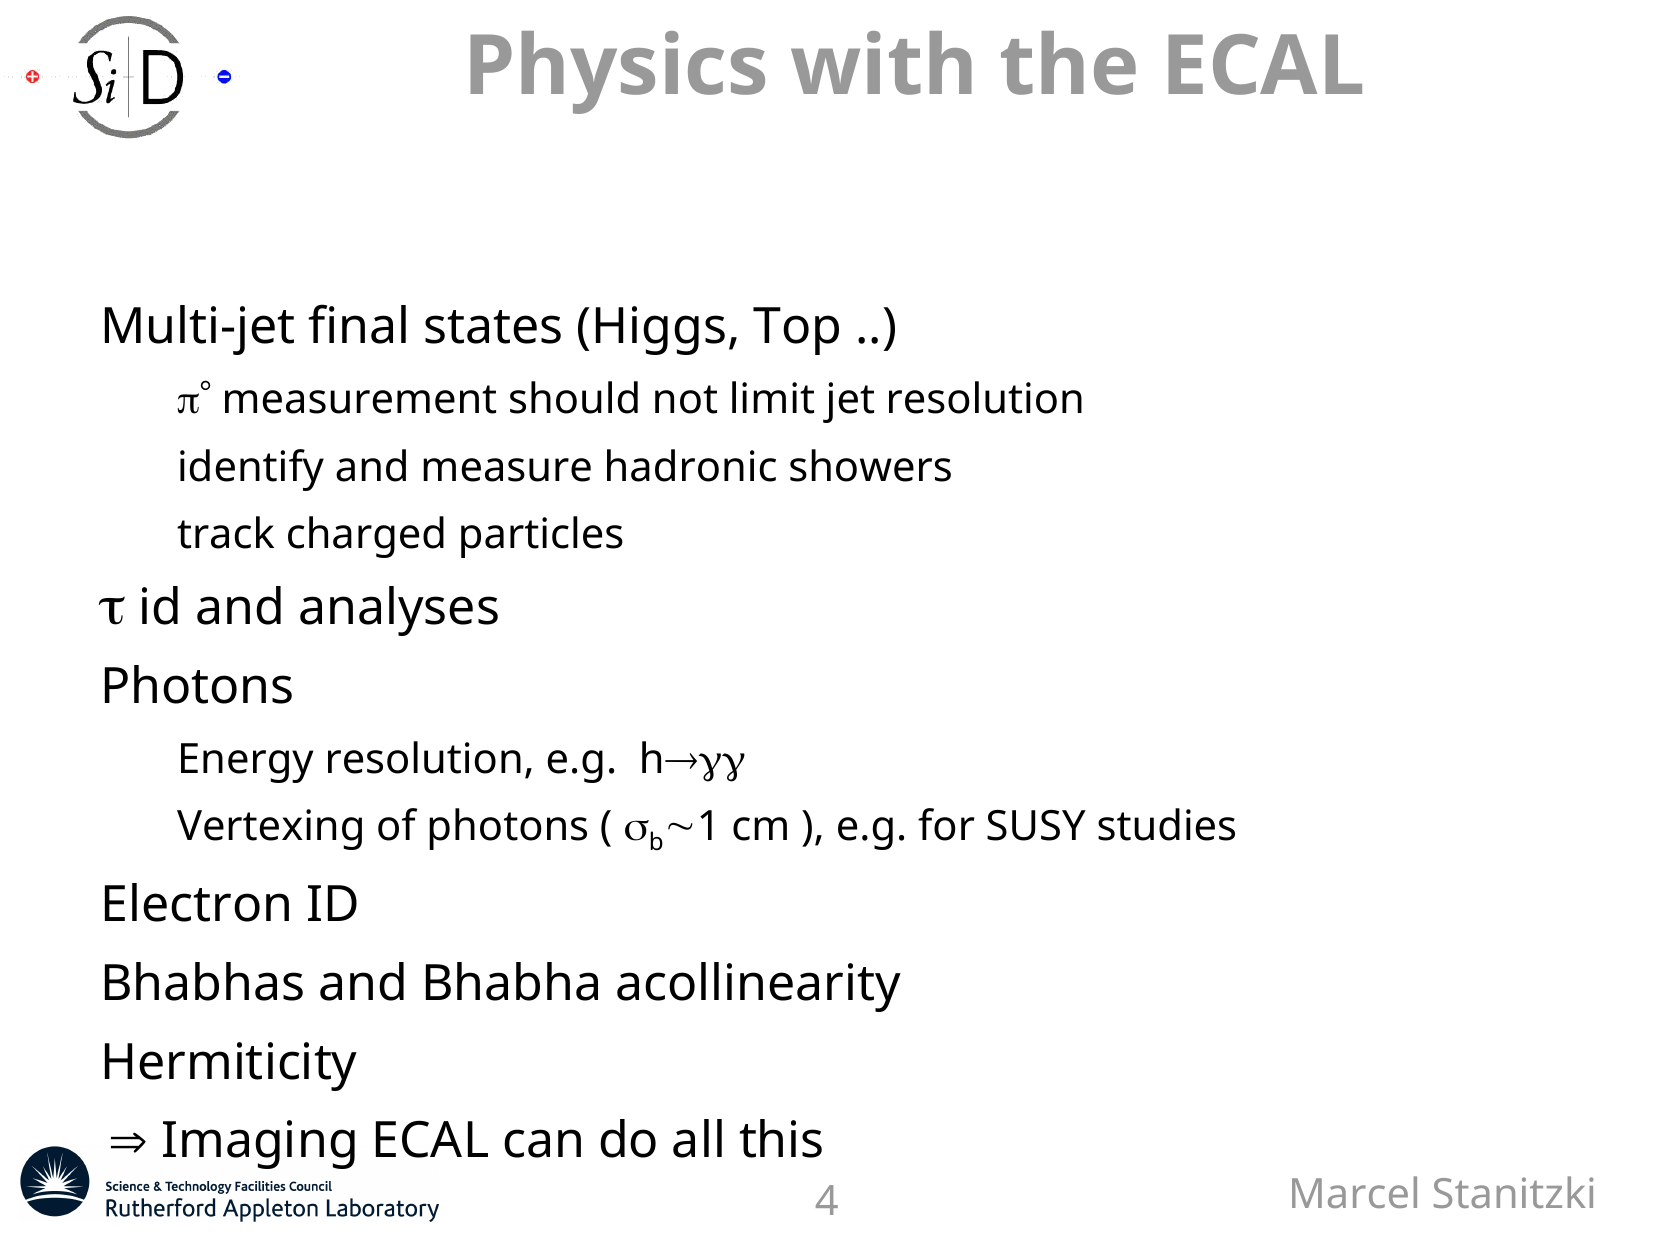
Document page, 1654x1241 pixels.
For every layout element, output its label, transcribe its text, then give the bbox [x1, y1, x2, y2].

picture [0, 0, 256, 154]
picture [232, 1145, 245, 1154]
picture [19, 1145, 439, 1222]
list Multi-jet final states (Higgs, Top ..)  measurement should not limit jet resolution identify and measure hadronic showers track charged particles  id and analyses Photons Energy resolution, e.g. h Vertexing of photons ( b1 cm ), e.g. for SUSY studies Electron ID Bhabhas and Bhabha acollinearity Hermiticity  Imaging ECAL can do all this [82, 290, 1571, 1108]
title Physics with the ECAL [250, 5, 1580, 119]
picture [335, 1145, 350, 1154]
picture [260, 1145, 275, 1154]
